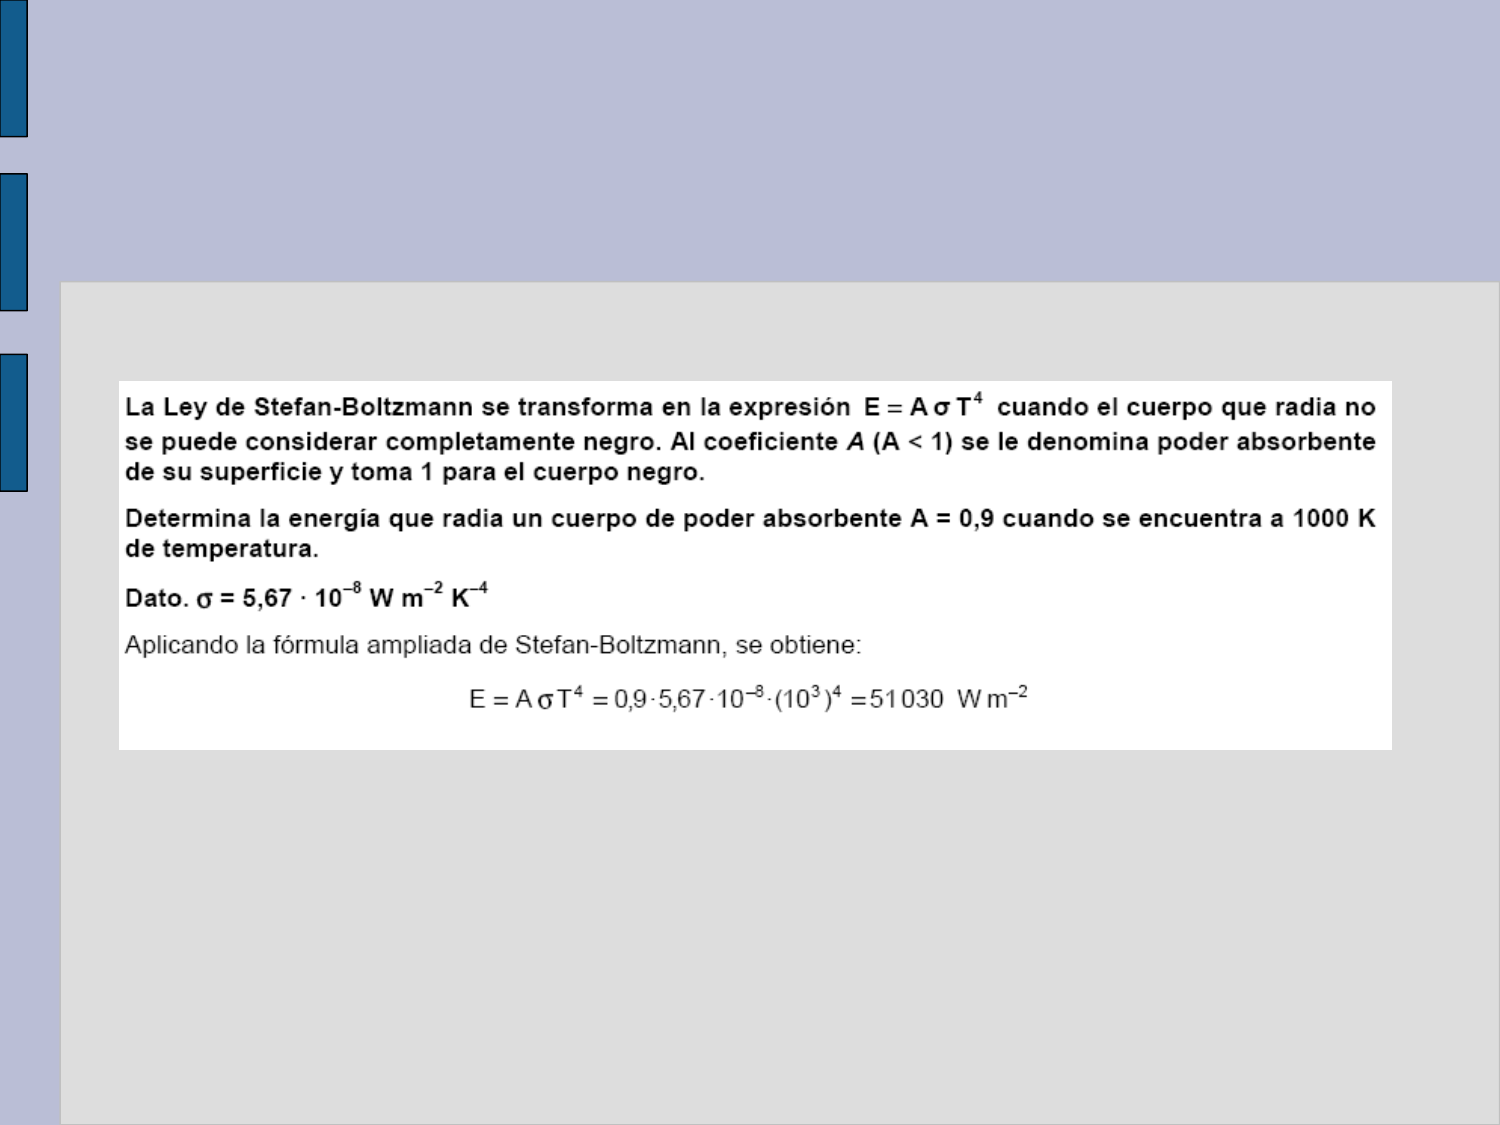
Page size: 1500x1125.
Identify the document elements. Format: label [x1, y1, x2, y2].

picture [119, 381, 1392, 750]
